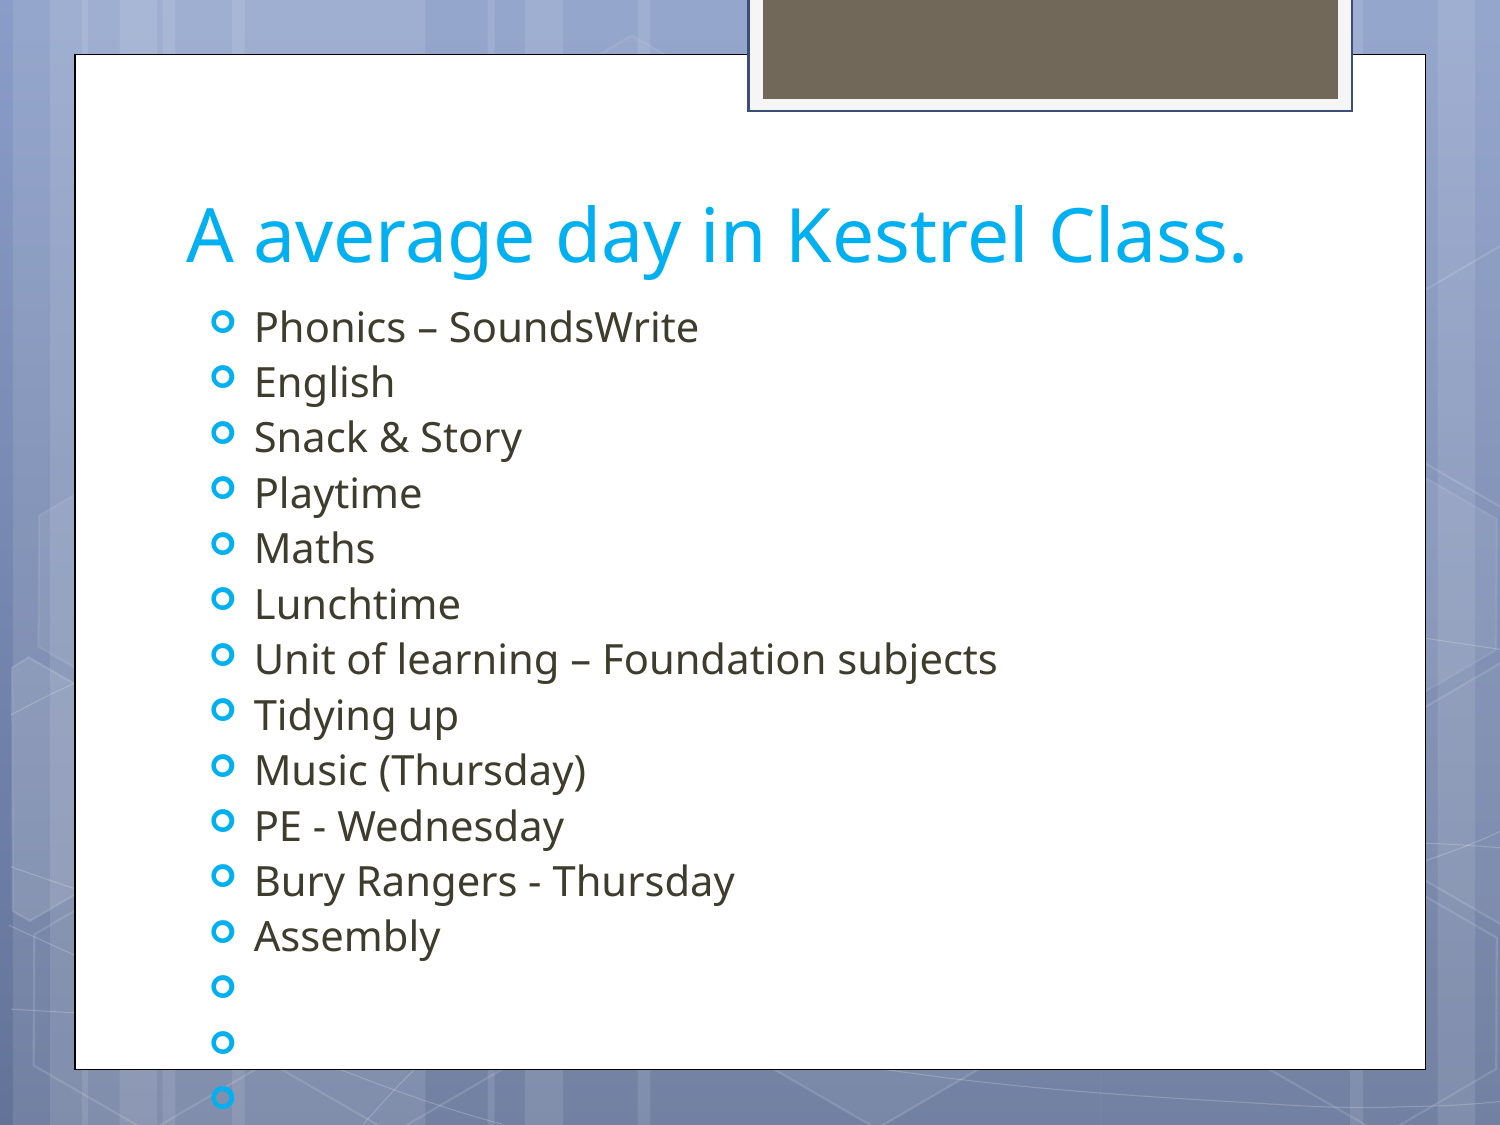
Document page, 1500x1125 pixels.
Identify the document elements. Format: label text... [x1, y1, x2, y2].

title A average day in Kestrel Class. [171, 168, 1324, 285]
list Phonics – SoundsWrite English Snack & Story Playtime Maths Lunchtime Unit of learning – Foundation subjects Tidying up Music (Thursday) PE - Wednesday Bury Rangers - Thursday Assembly [171, 298, 1283, 1024]
